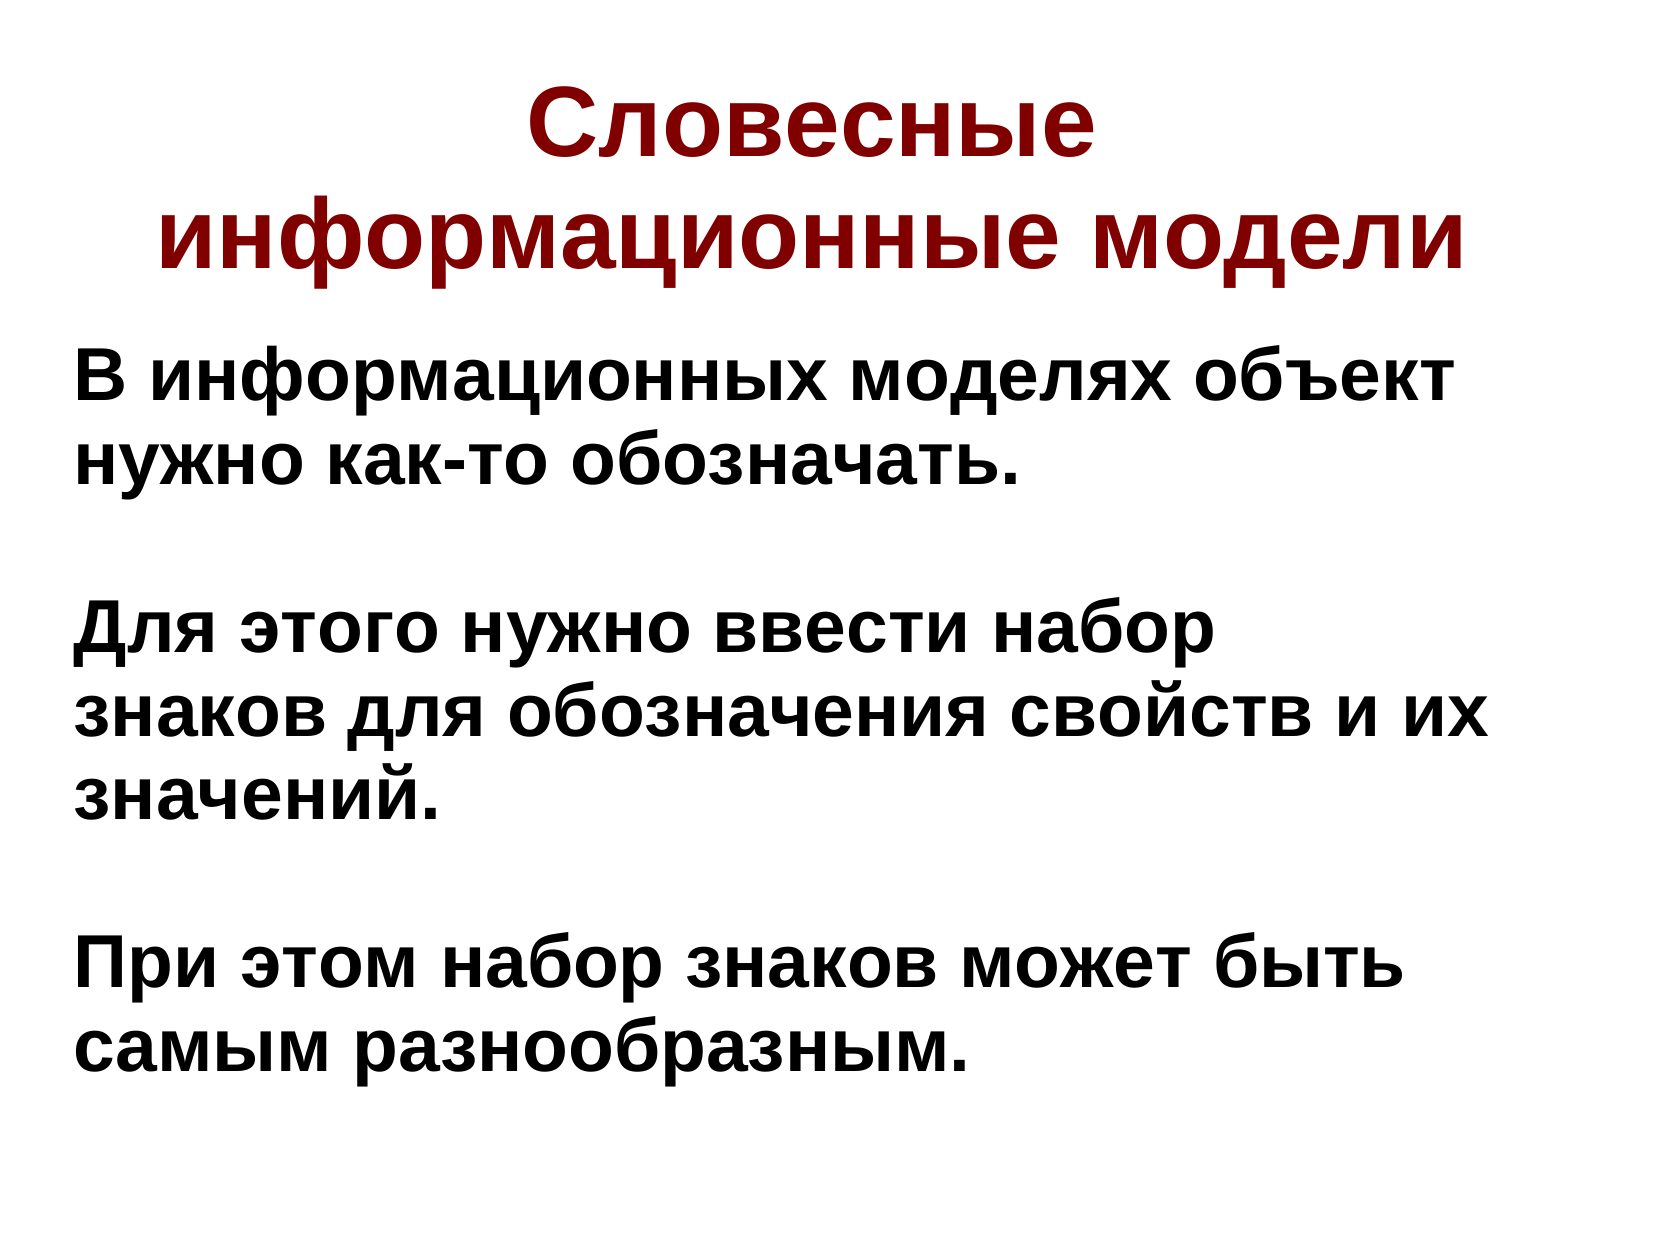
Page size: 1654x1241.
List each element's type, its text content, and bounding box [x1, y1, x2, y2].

text_box Словесные информационные модели [59, 59, 1565, 355]
text_box В информационных моделях объект нужно как-то обозначать. Для этого нужно ввести набор знаков для обозначения свойств и их значений. При этом набор знаков может быть самым разнообразным. [59, 324, 1595, 1239]
